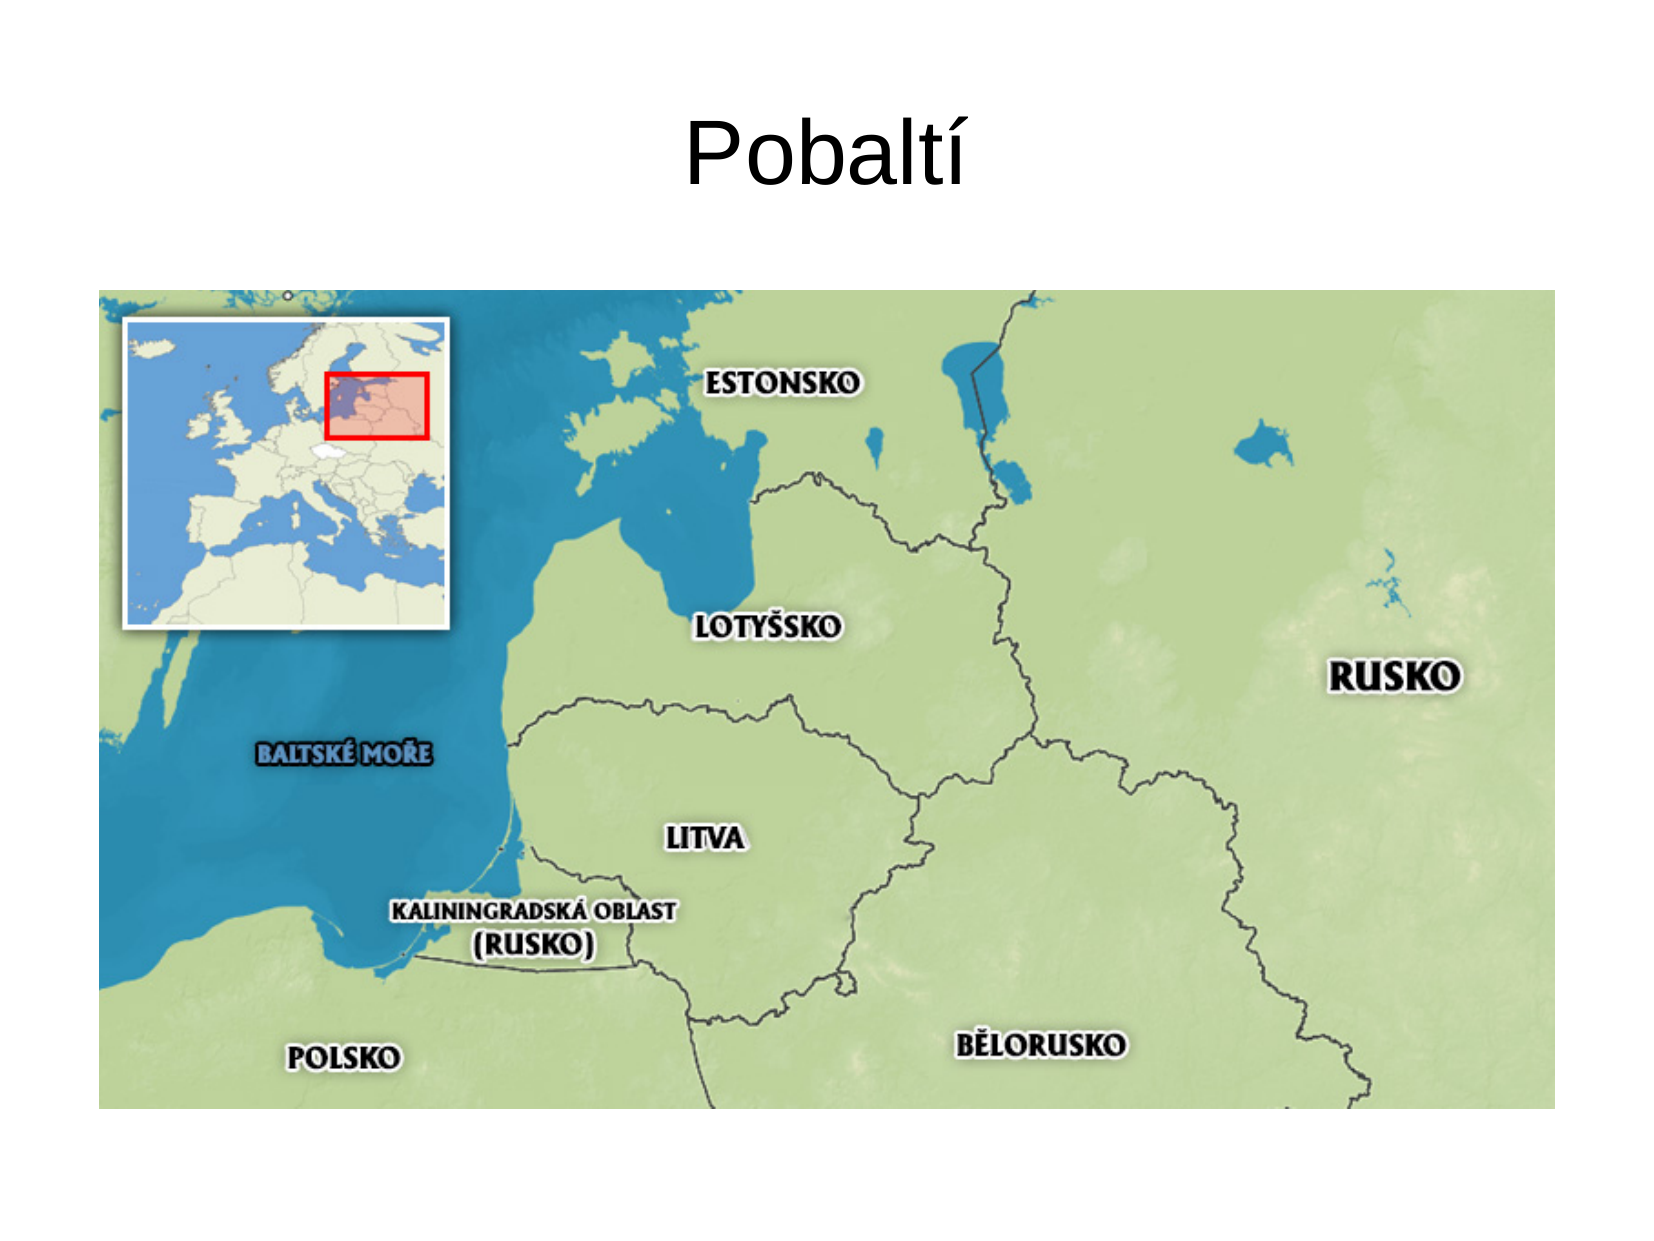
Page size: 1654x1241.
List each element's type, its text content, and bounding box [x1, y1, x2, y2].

picture [99, 290, 1555, 1109]
title Pobaltí [82, 49, 1571, 257]
